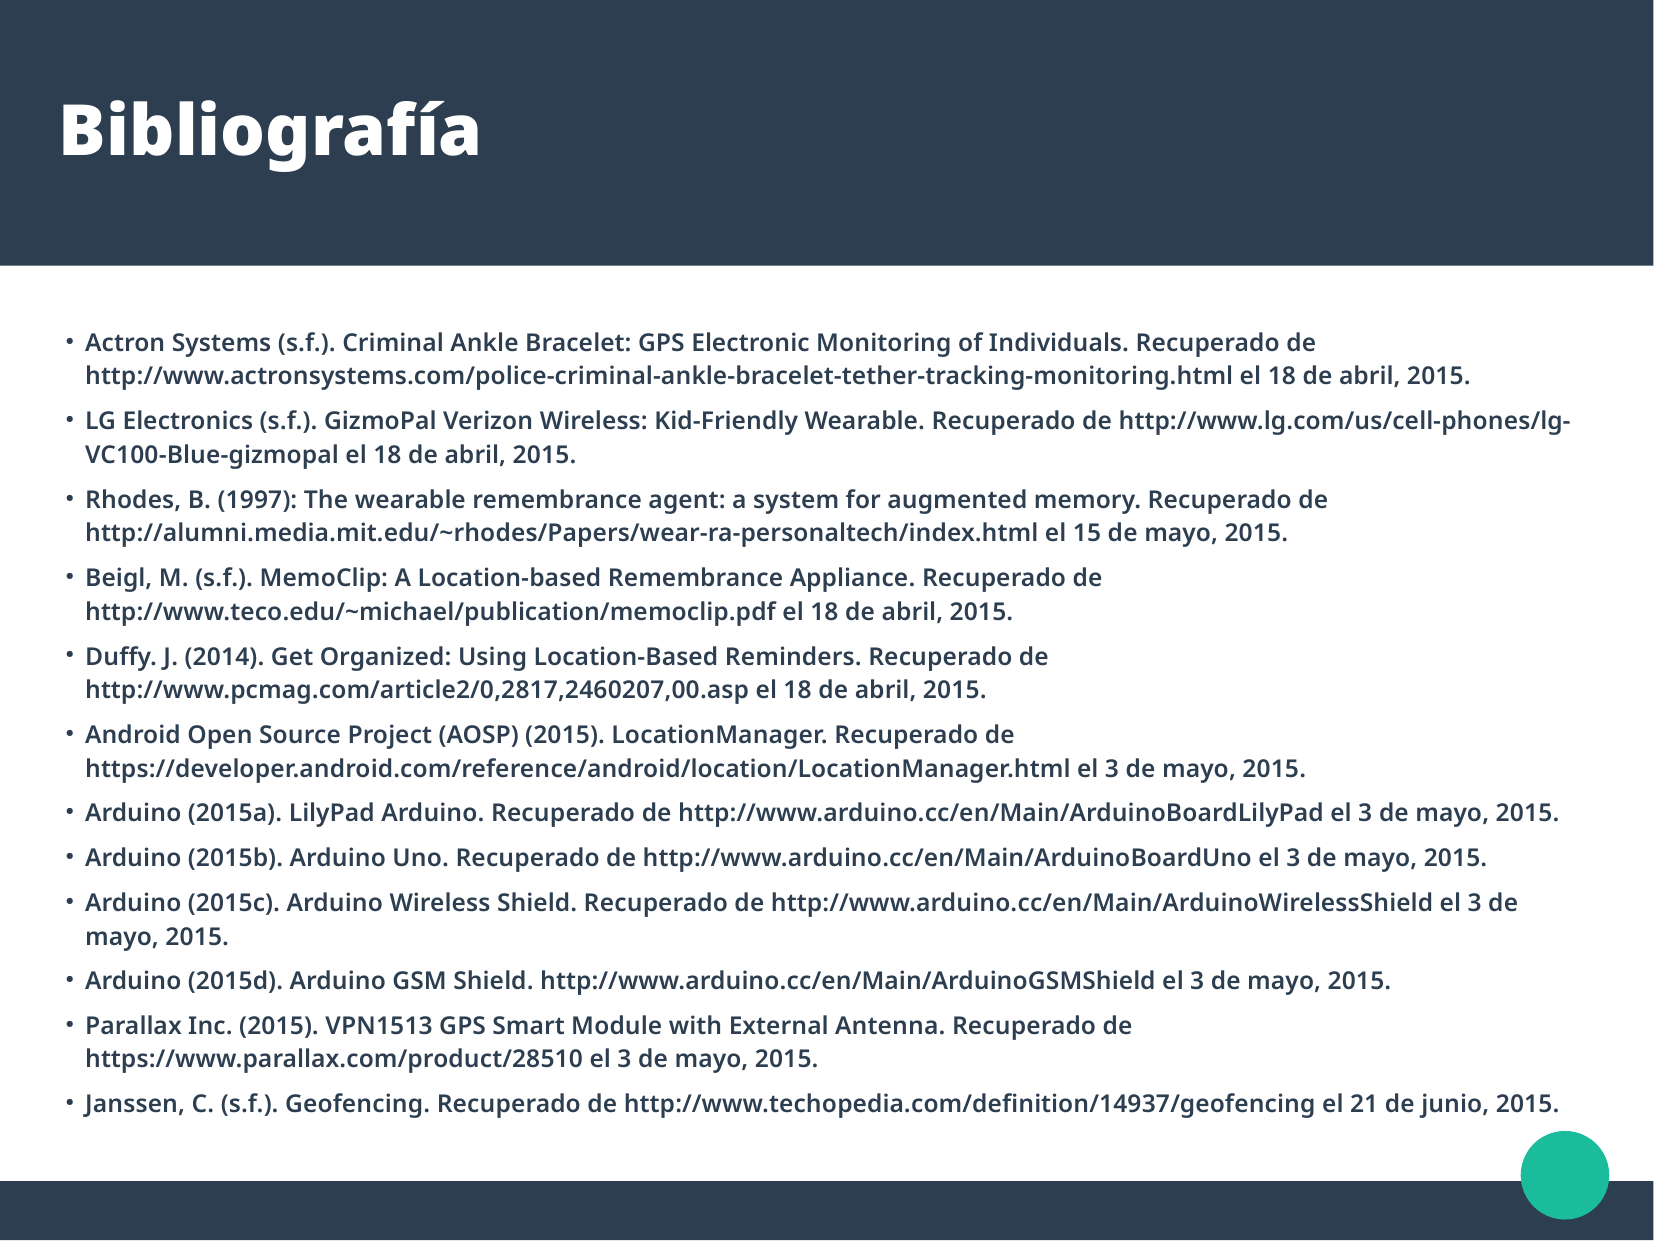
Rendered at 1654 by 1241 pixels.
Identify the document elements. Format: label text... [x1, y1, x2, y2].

title Bibliografía [59, 49, 1595, 207]
list Actron Systems (s.f.). Criminal Ankle Bracelet: GPS Electronic Monitoring of Individuals. Recuperado de http://www.actronsystems.com/police-criminal-ankle-bracelet-tether-tracking-monitoring.html el 18 de abril, 2015. LG Electronics (s.f.). GizmoPal Verizon Wireless: Kid-Friendly Wearable. Recuperado de http://www.lg.com/us/cell-phones/lg-VC100-Blue-gizmopal el 18 de abril, 2015. Rhodes, B. (1997): The wearable remembrance agent: a system for augmented memory. Recuperado de http://alumni.media.mit.edu/~rhodes/Papers/wear-ra-personaltech/index.html el 15 de mayo, 2015. Beigl, M. (s.f.). MemoClip: A Location-based Remembrance Appliance. Recuperado de http://www.teco.edu/~michael/publication/memoclip.pdf el 18 de abril, 2015. Duffy. J. (2014). Get Organized: Using Location-Based Reminders. Recuperado de http://www.pcmag.com/article2/0,2817,2460207,00.asp el 18 de abril, 2015. Android Open Source Project (AOSP) (2015). LocationManager. Recuperado de https://developer.android.com/reference/android/location/LocationManager.html el 3 de mayo, 2015. Arduino (2015a). LilyPad Arduino. Recuperado de http://www.arduino.cc/en/Main/ArduinoBoardLilyPad el 3 de mayo, 2015. Arduino (2015b). Arduino Uno. Recuperado de http://www.arduino.cc/en/Main/ArduinoBoardUno el 3 de mayo, 2015. Arduino (2015c). Arduino Wireless Shield. Recuperado de http://www.arduino.cc/en/Main/ArduinoWirelessShield el 3 de mayo, 2015. Arduino (2015d). Arduino GSM Shield. http://www.arduino.cc/en/Main/ArduinoGSMShield el 3 de mayo, 2015. Parallax Inc. (2015). VPN1513 GPS Smart Module with External Antenna. Recuperado de https://www.parallax.com/product/28510 el 3 de mayo, 2015. Janssen, C. (s.f.). Geofencing. Recuperado de http://www.techopedia.com/definition/14937/geofencing el 21 de junio, 2015. [59, 324, 1595, 1152]
